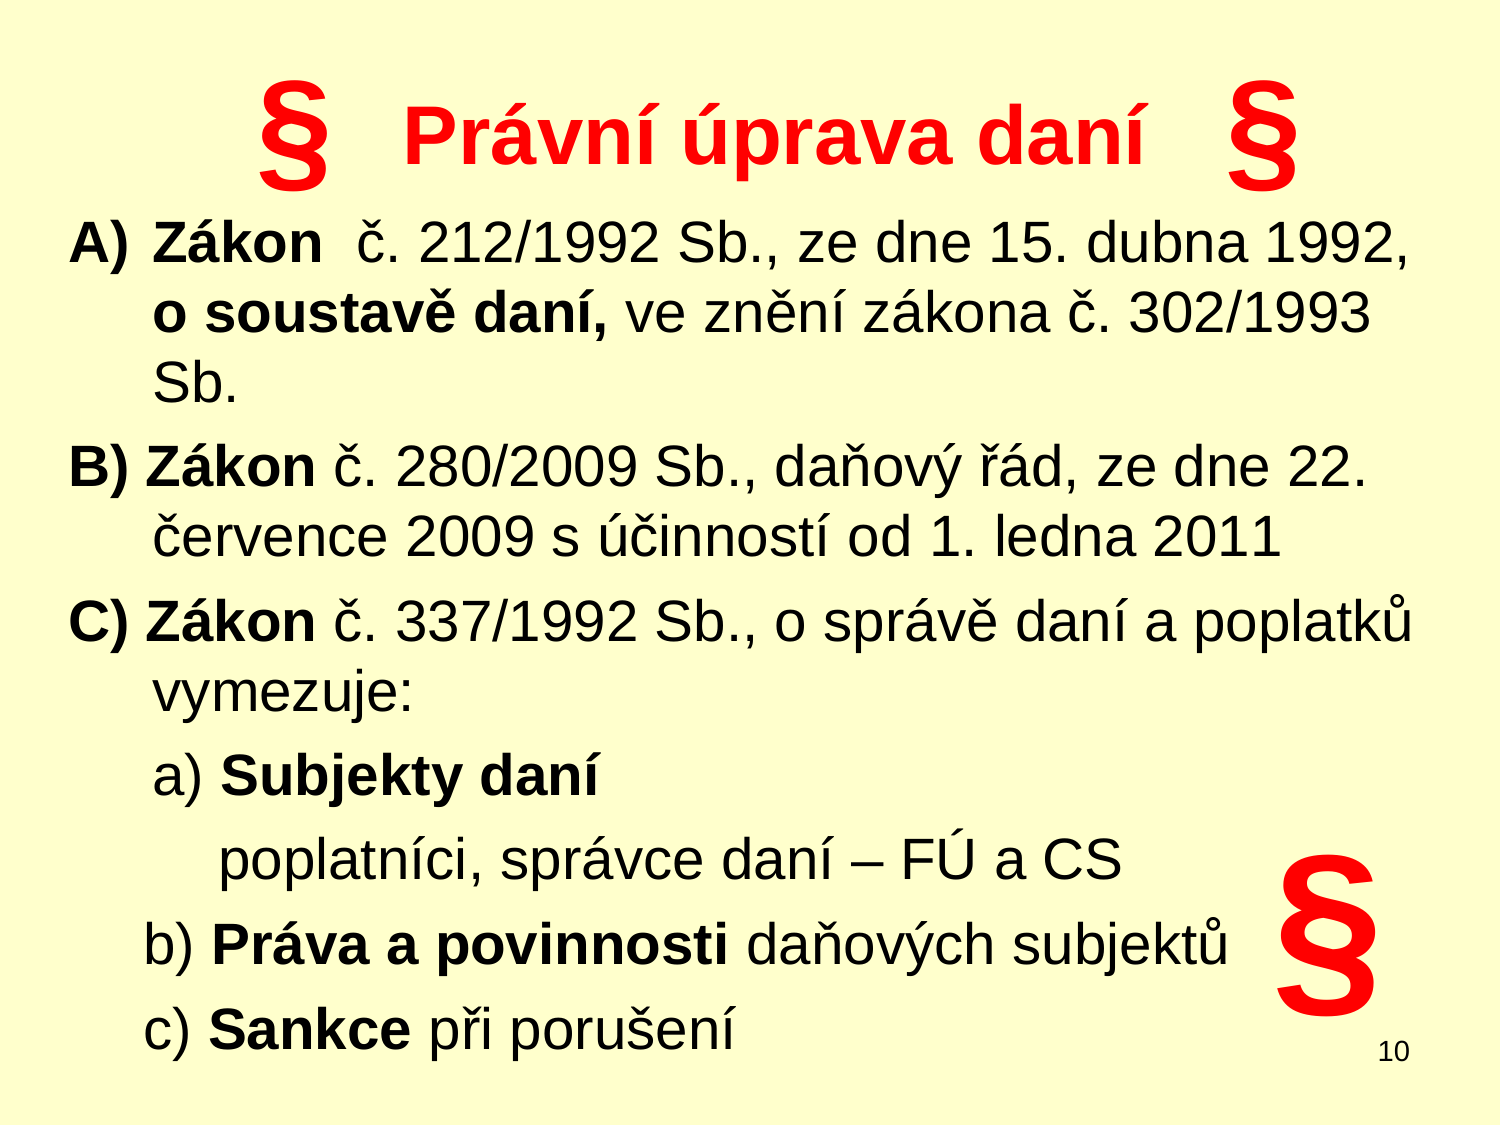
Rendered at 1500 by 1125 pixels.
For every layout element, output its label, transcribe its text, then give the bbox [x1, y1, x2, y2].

list Zákon č. 212/1992 Sb., ze dne 15. dubna 1992, o soustavě daní, ve znění zákona č. 302/1993 Sb. B) Zákon č. 280/2009 Sb., daňový řád, ze dne 22. července 2009 s účinností od 1. ledna 2011 C) Zákon č. 337/1992 Sb., o správě daní a poplatků vymezuje: a) Subjekty daní poplatníci, správce daní ‒ FÚ a CS b) Práva a povinnosti daňových subjektů c) Sankce při porušení [53, 196, 1461, 1125]
text_box § [1210, 31, 1317, 212]
text_box § [242, 31, 349, 212]
text_box § [1257, 786, 1388, 1024]
title Právní úprava daní [100, 13, 1451, 196]
text_box <číslo> [1074, 1024, 1426, 1103]
